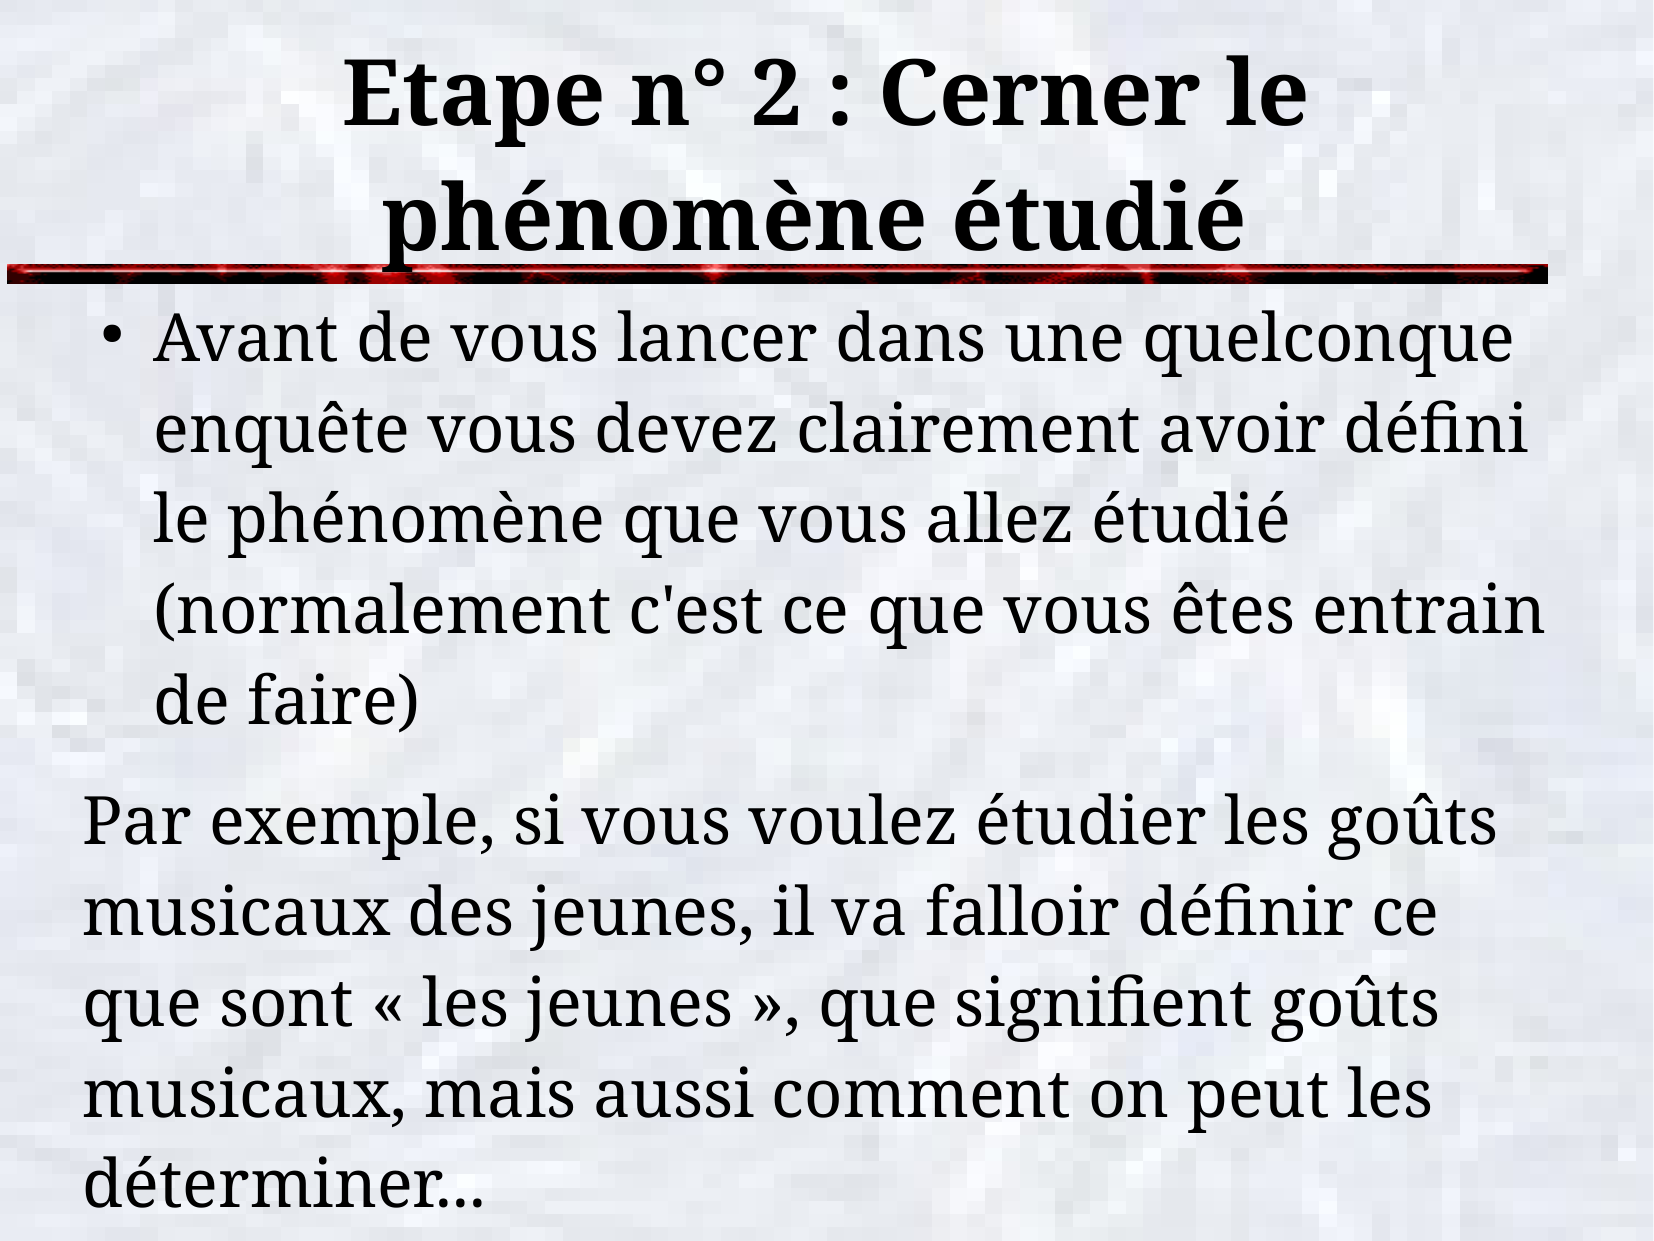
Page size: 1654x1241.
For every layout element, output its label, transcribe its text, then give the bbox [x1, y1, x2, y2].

list Avant de vous lancer dans une quelconque enquête vous devez clairement avoir défini le phénomène que vous allez étudié (normalement c'est ce que vous êtes entrain de faire) Par exemple, si vous voulez étudier les goûts musicaux des jeunes, il va falloir définir ce que sont « les jeunes », que signifient goûts musicaux, mais aussi comment on peut les déterminer... [82, 290, 1571, 1109]
title Etape n° 2 : Cerner le phénomène étudié [82, 49, 1571, 257]
picture [0, 0, 1654, 1241]
